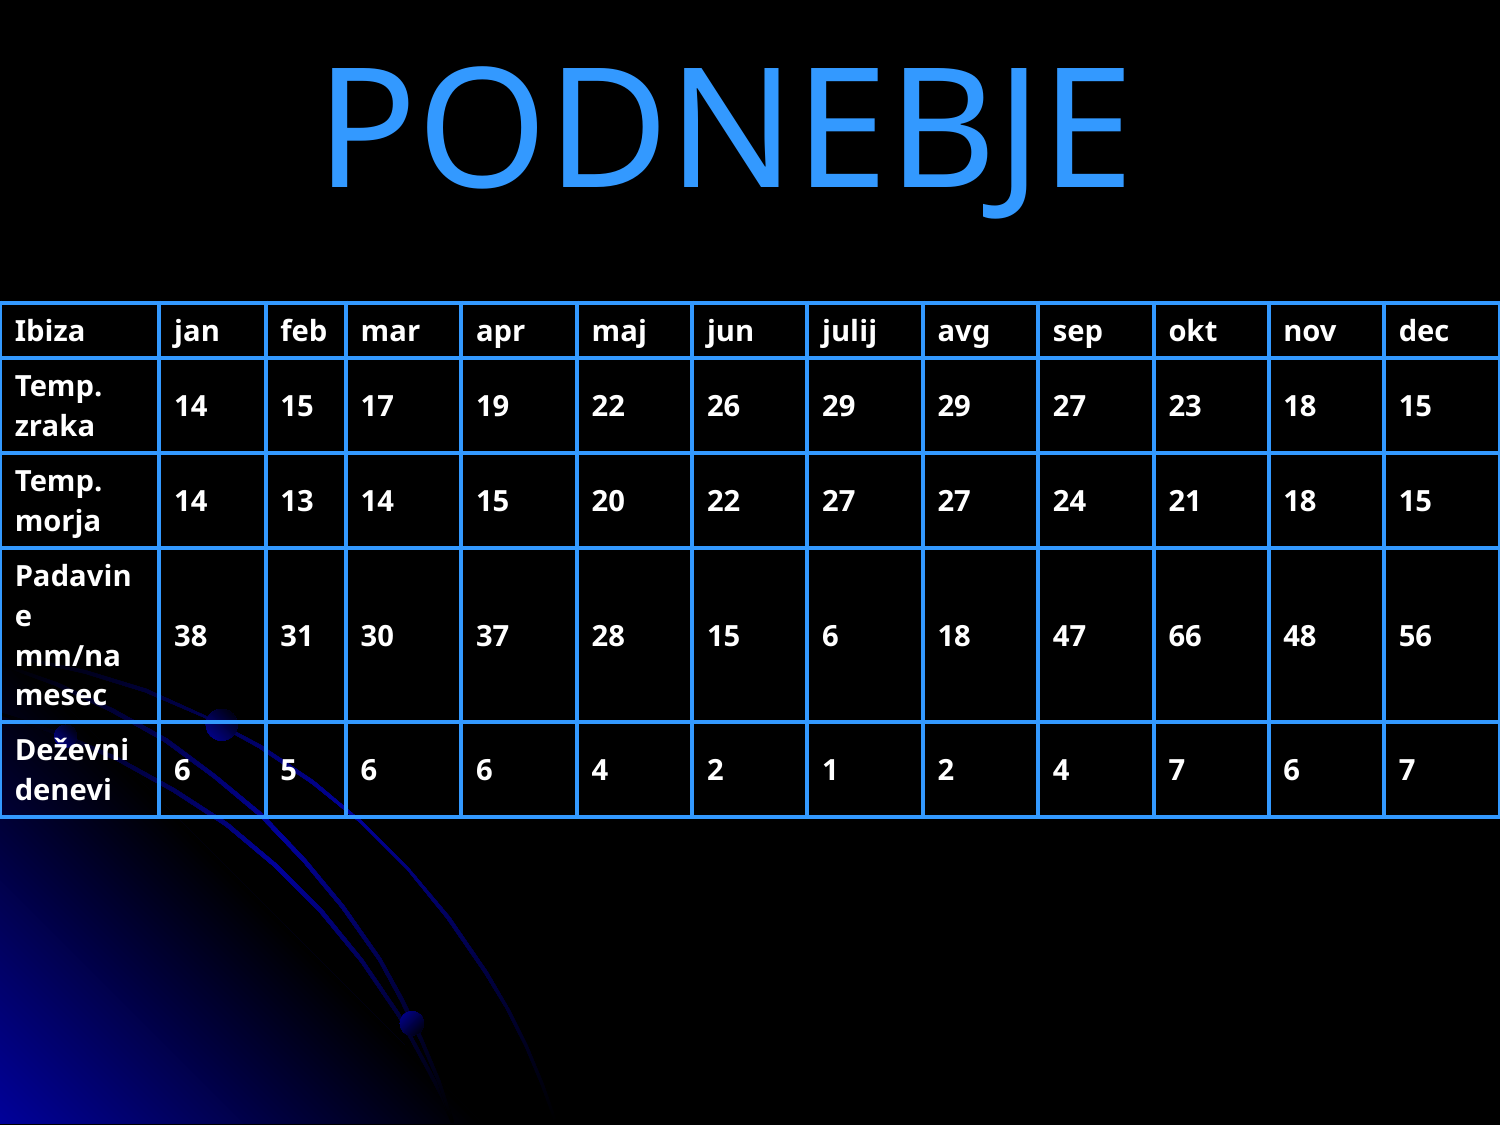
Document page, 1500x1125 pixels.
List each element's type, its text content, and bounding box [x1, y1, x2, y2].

table_cell 38 [161, 550, 264, 720]
table_cell 48 [1271, 550, 1382, 720]
table_header maj [579, 305, 690, 356]
table_cell Temp. morja [2, 455, 157, 546]
table_header jun [694, 305, 805, 356]
table_header dec [1386, 305, 1498, 356]
table_cell 14 [161, 455, 264, 546]
table_header Ibiza [2, 305, 157, 356]
table_cell 15 [1386, 455, 1498, 546]
table_header sep [1040, 305, 1152, 356]
table_cell Temp. zraka [2, 360, 157, 451]
table_cell 5 [268, 724, 344, 815]
table_cell 22 [579, 360, 690, 451]
table_cell 56 [1386, 550, 1498, 720]
table_cell 26 [694, 360, 805, 451]
table_cell 13 [268, 455, 344, 546]
table_cell 23 [1156, 360, 1267, 451]
table_cell 14 [161, 360, 264, 451]
table_cell 2 [925, 724, 1036, 815]
table_cell 37 [463, 550, 575, 720]
table_cell 15 [694, 550, 805, 720]
table_header nov [1271, 305, 1382, 356]
table_cell 29 [809, 360, 921, 451]
table_cell 15 [1386, 360, 1498, 451]
table_cell 27 [809, 455, 921, 546]
table_cell 4 [1040, 724, 1152, 815]
table_cell 66 [1156, 550, 1267, 720]
table_cell 2 [694, 724, 805, 815]
table_cell 22 [694, 455, 805, 546]
table_header okt [1156, 305, 1267, 356]
table_cell 6 [809, 550, 921, 720]
table_cell 30 [348, 550, 459, 720]
table_cell 15 [268, 360, 344, 451]
table_cell 27 [925, 455, 1036, 546]
table_cell 31 [268, 550, 344, 720]
table_cell 17 [348, 360, 459, 451]
table_header feb [268, 305, 344, 356]
table_cell 6 [1271, 724, 1382, 815]
table_cell Padavine mm/na mesec [2, 550, 157, 720]
table_cell 29 [925, 360, 1036, 451]
table_cell 7 [1156, 724, 1267, 815]
text_box PODNEBJE [88, 0, 1364, 242]
table_header jan [161, 305, 264, 356]
table_cell 19 [463, 360, 575, 451]
table_cell 18 [1271, 455, 1382, 546]
table_cell 6 [463, 724, 575, 815]
table_cell 6 [348, 724, 459, 815]
table_cell 7 [1386, 724, 1498, 815]
table_cell 27 [1040, 360, 1152, 451]
table_cell Deževni denevi [2, 724, 157, 815]
table_header avg [925, 305, 1036, 356]
table_cell 28 [579, 550, 690, 720]
table_cell 21 [1156, 455, 1267, 546]
table_cell 14 [348, 455, 459, 546]
table_cell 18 [1271, 360, 1382, 451]
table_cell 24 [1040, 455, 1152, 546]
table_cell 1 [809, 724, 921, 815]
table_cell 15 [463, 455, 575, 546]
table_cell 47 [1040, 550, 1152, 720]
table_header julij [809, 305, 921, 356]
table_cell 18 [925, 550, 1036, 720]
table_header apr [463, 305, 575, 356]
table_cell 6 [161, 724, 264, 815]
table_cell 4 [579, 724, 690, 815]
table_header mar [348, 305, 459, 356]
table_cell 20 [579, 455, 690, 546]
